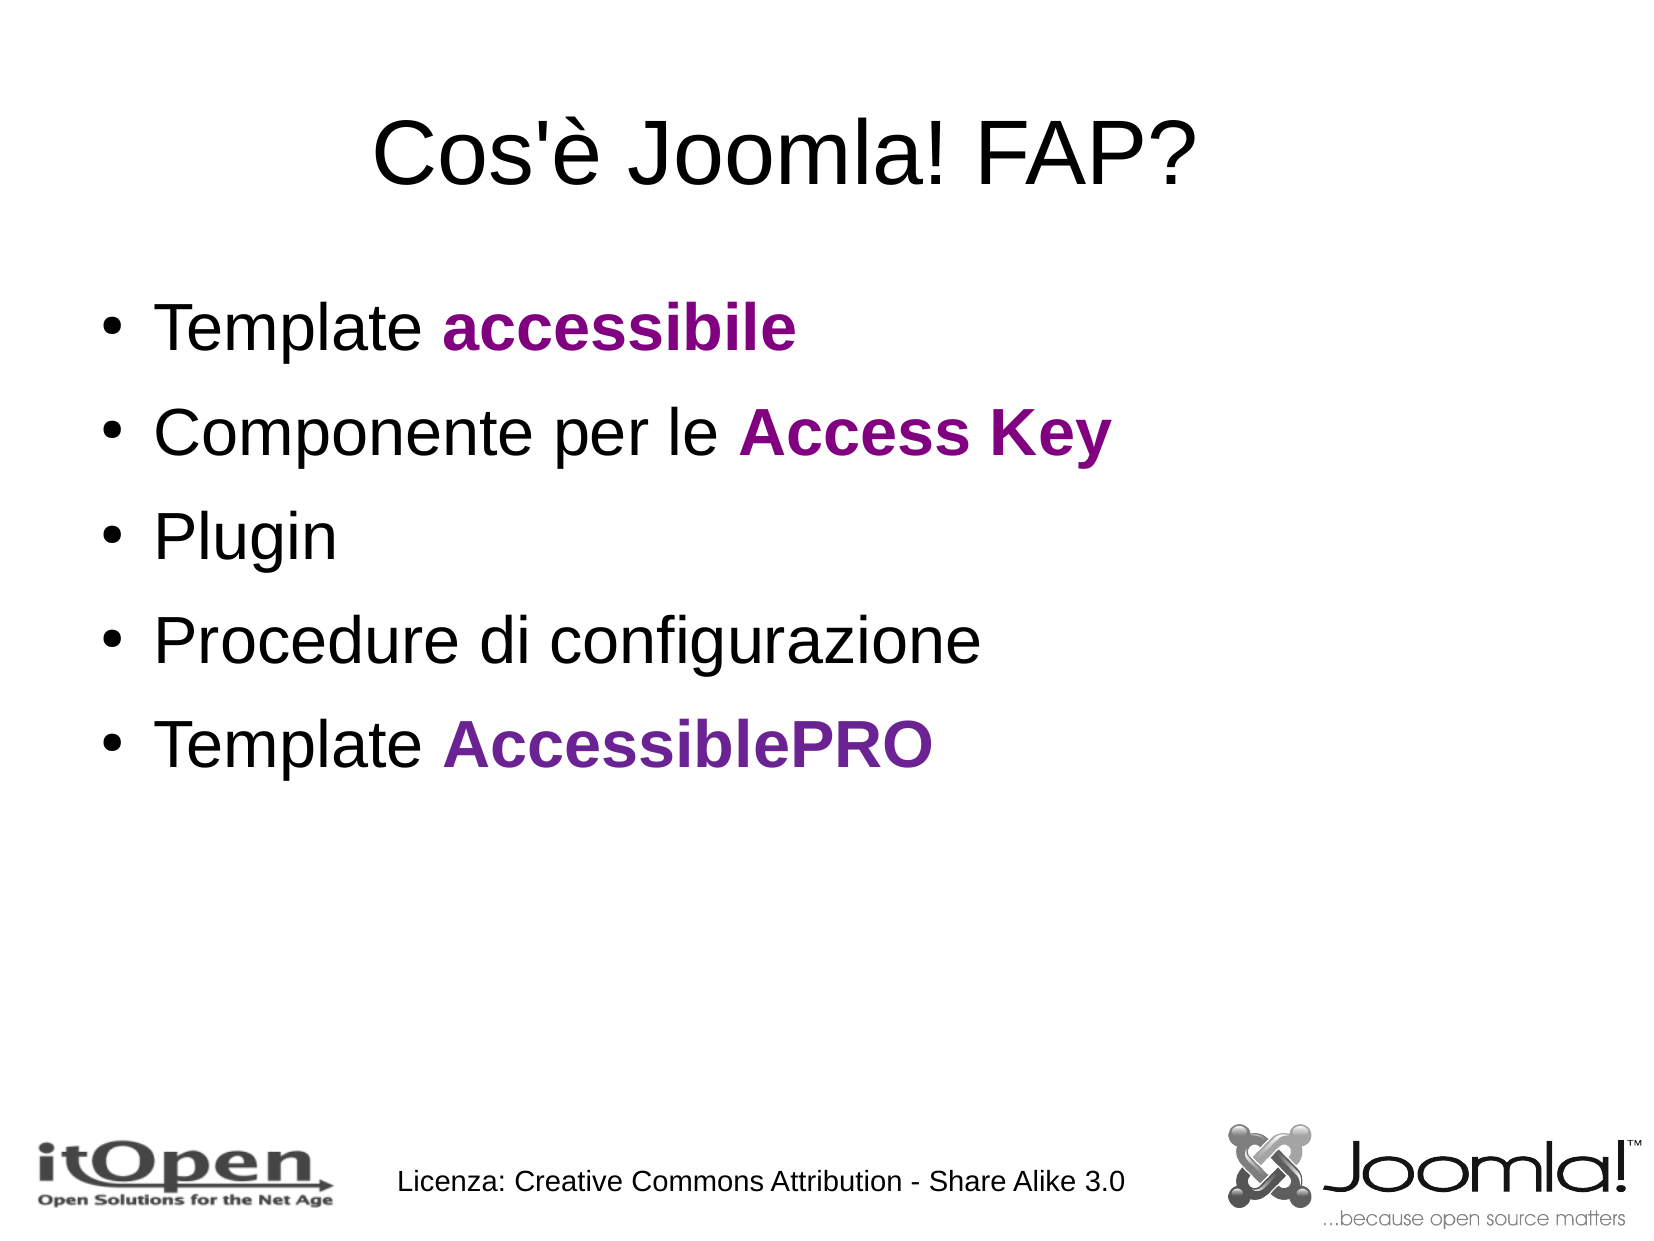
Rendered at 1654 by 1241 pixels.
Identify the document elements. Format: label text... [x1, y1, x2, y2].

list Template accessibile Componente per le Access Key Plugin Procedure di configurazione Template AccessiblePRO [82, 290, 1538, 1010]
title Cos'è Joomla! FAP? [41, 49, 1530, 257]
